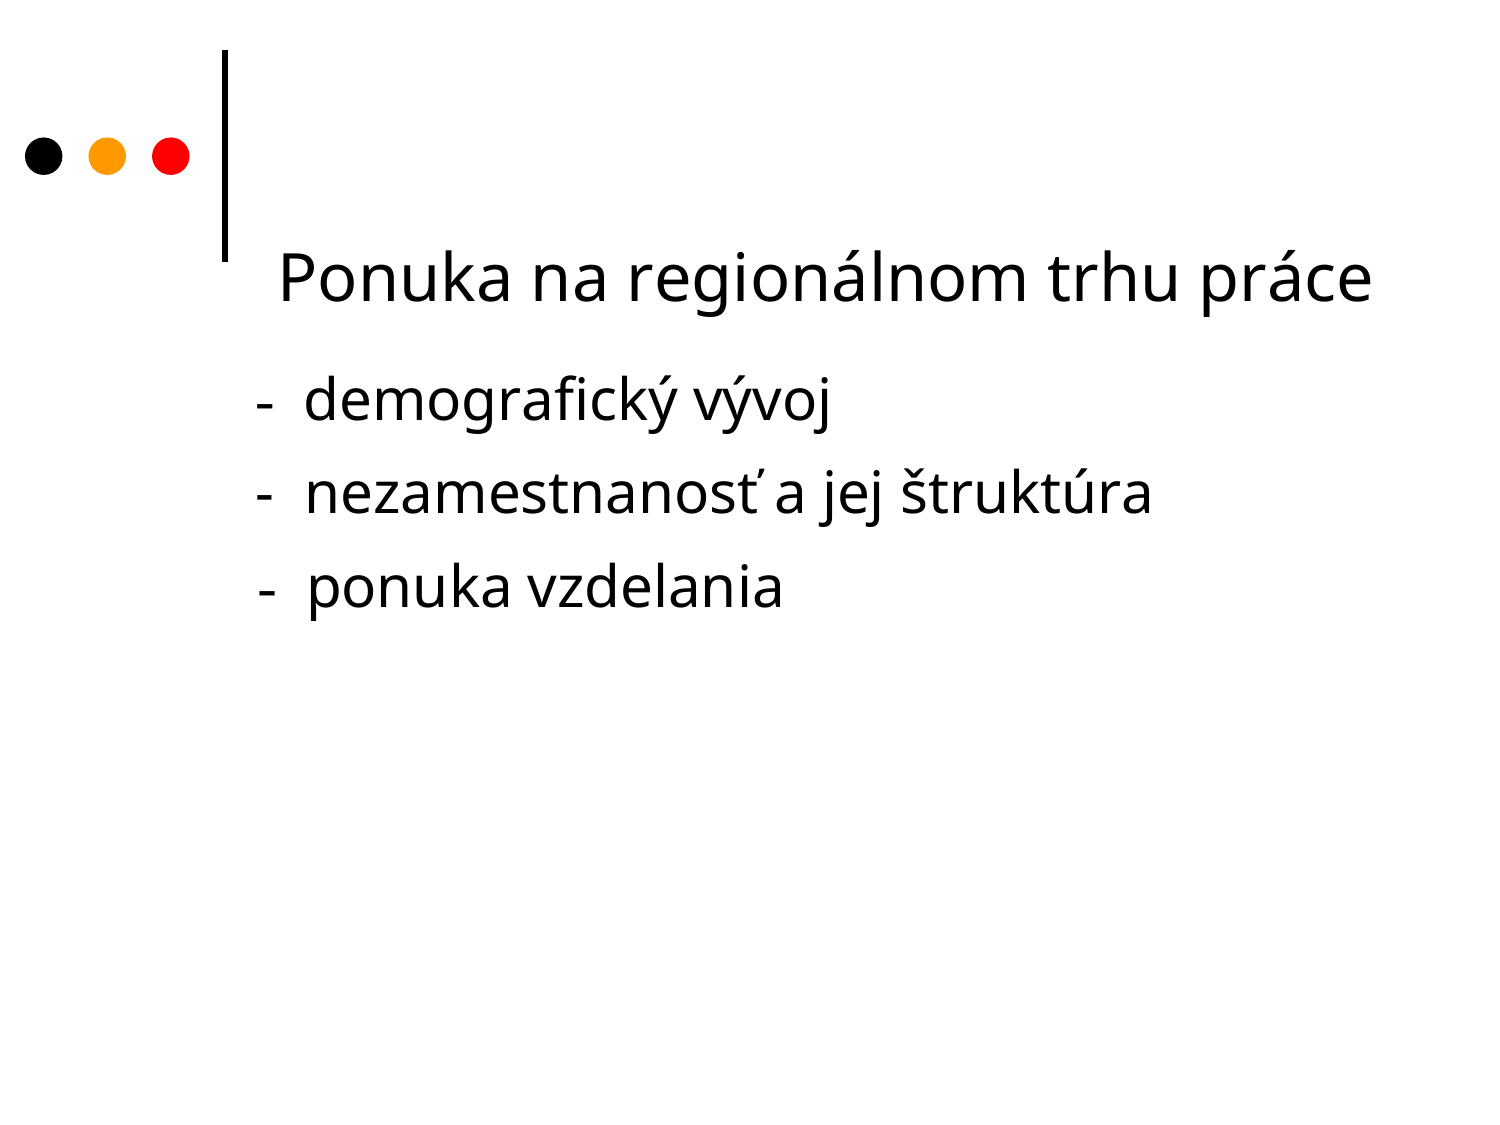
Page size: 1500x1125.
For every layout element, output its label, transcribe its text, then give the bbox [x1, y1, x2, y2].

list - demografický vývoj - nezamestnanosť a jej štruktúra - ponuka vzdelania [37, 350, 1388, 951]
title Ponuka na regionálnom trhu práce [262, 149, 1413, 401]
